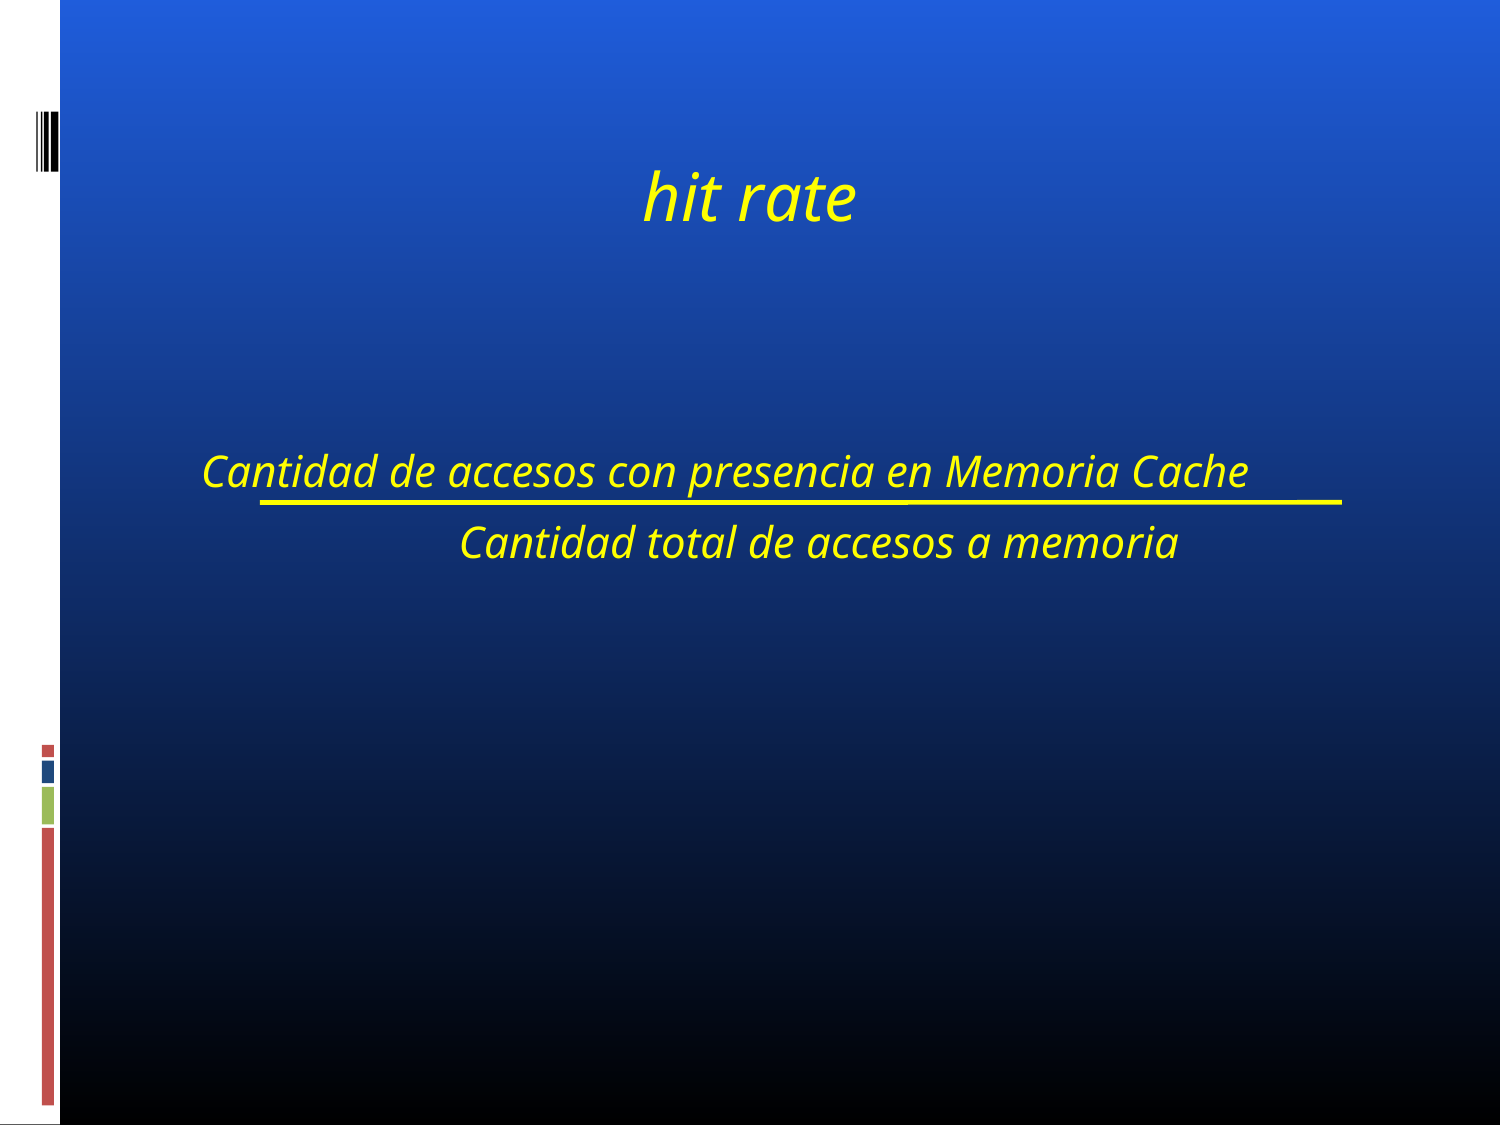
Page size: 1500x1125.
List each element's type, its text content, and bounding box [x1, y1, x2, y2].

text_box Cantidad total de accesos a memoria [458, 514, 1180, 567]
text_box hit rate [555, 154, 946, 235]
text_box Cantidad de accesos con presencia en Memoria Cache [200, 443, 1418, 497]
